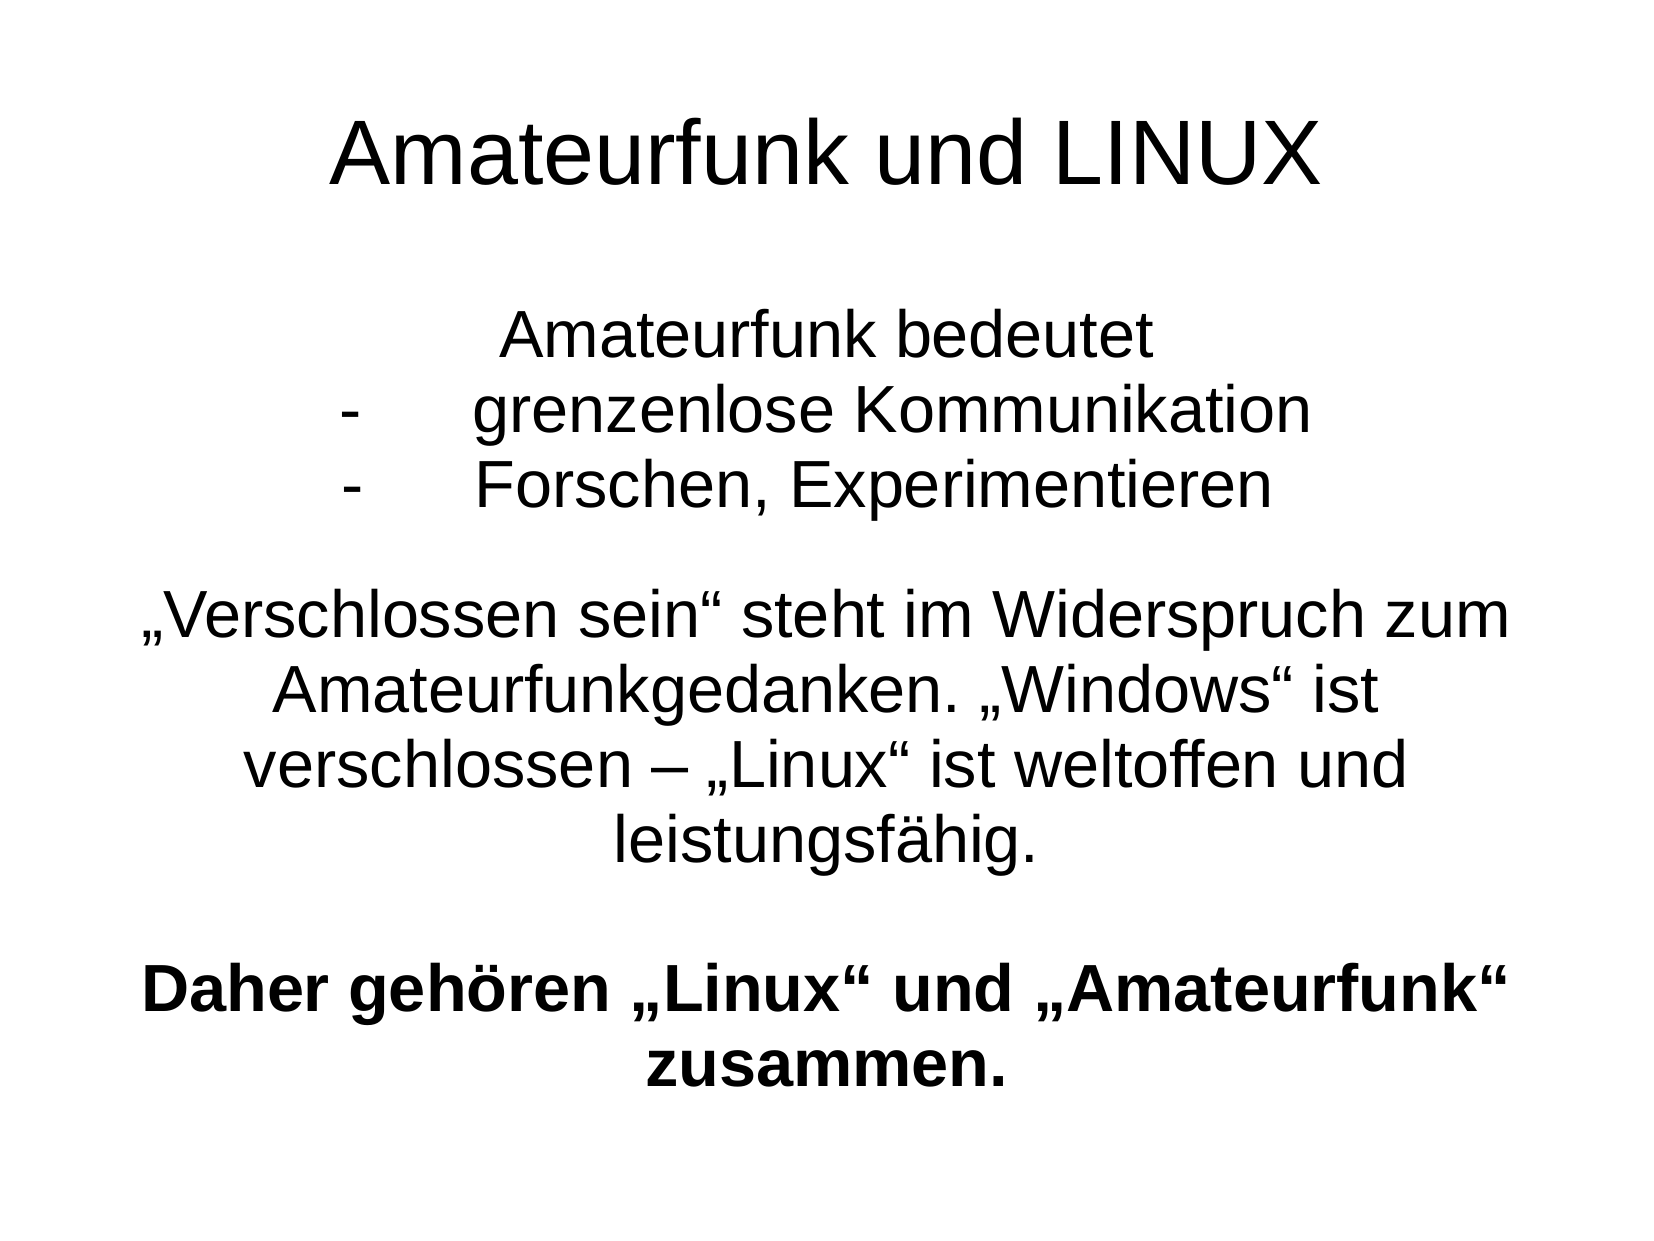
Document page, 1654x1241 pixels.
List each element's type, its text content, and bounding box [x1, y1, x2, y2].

title Amateurfunk und LINUX [82, 49, 1571, 257]
subtitle Amateurfunk bedeutet - grenzenlose Kommunikation - Forschen, Experimentieren „Verschlossen sein“ steht im Widerspruch zum Amateurfunkgedanken. „Windows“ ist verschlossen – „Linux“ ist weltoffen und leistungsfähig. Daher gehören „Linux“ und „Amateurfunk“ zusammen. [82, 275, 1571, 1123]
